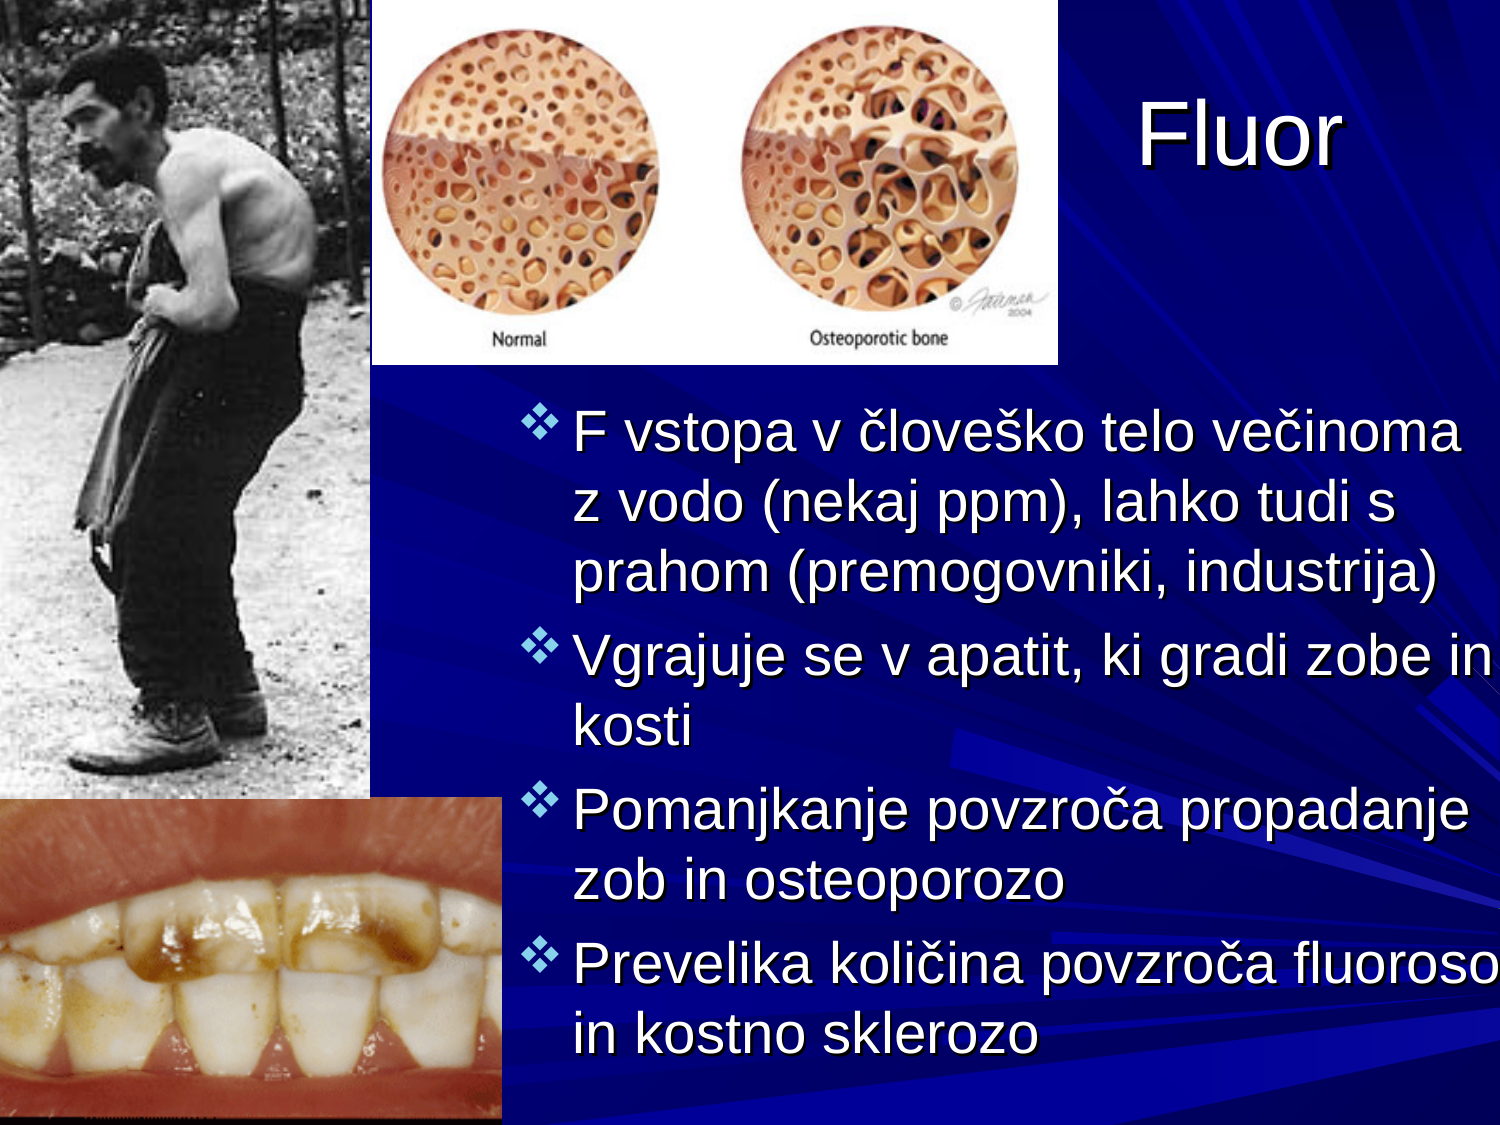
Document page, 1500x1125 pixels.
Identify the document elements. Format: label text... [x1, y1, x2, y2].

title Fluor [1058, 54, 1500, 204]
picture [372, 0, 1058, 365]
picture [0, 0, 502, 1125]
list F vstopa v človeško telo večinoma z vodo (nekaj ppm), lahko tudi s prahom (premogovniki, industrija) Vgrajuje se v apatit, ki gradi zobe in kosti Pomanjkanje povzroča propadanje zob in osteoporozo Prevelika količina povzroča fluoroso in kostno sklerozo [501, 385, 1500, 1125]
